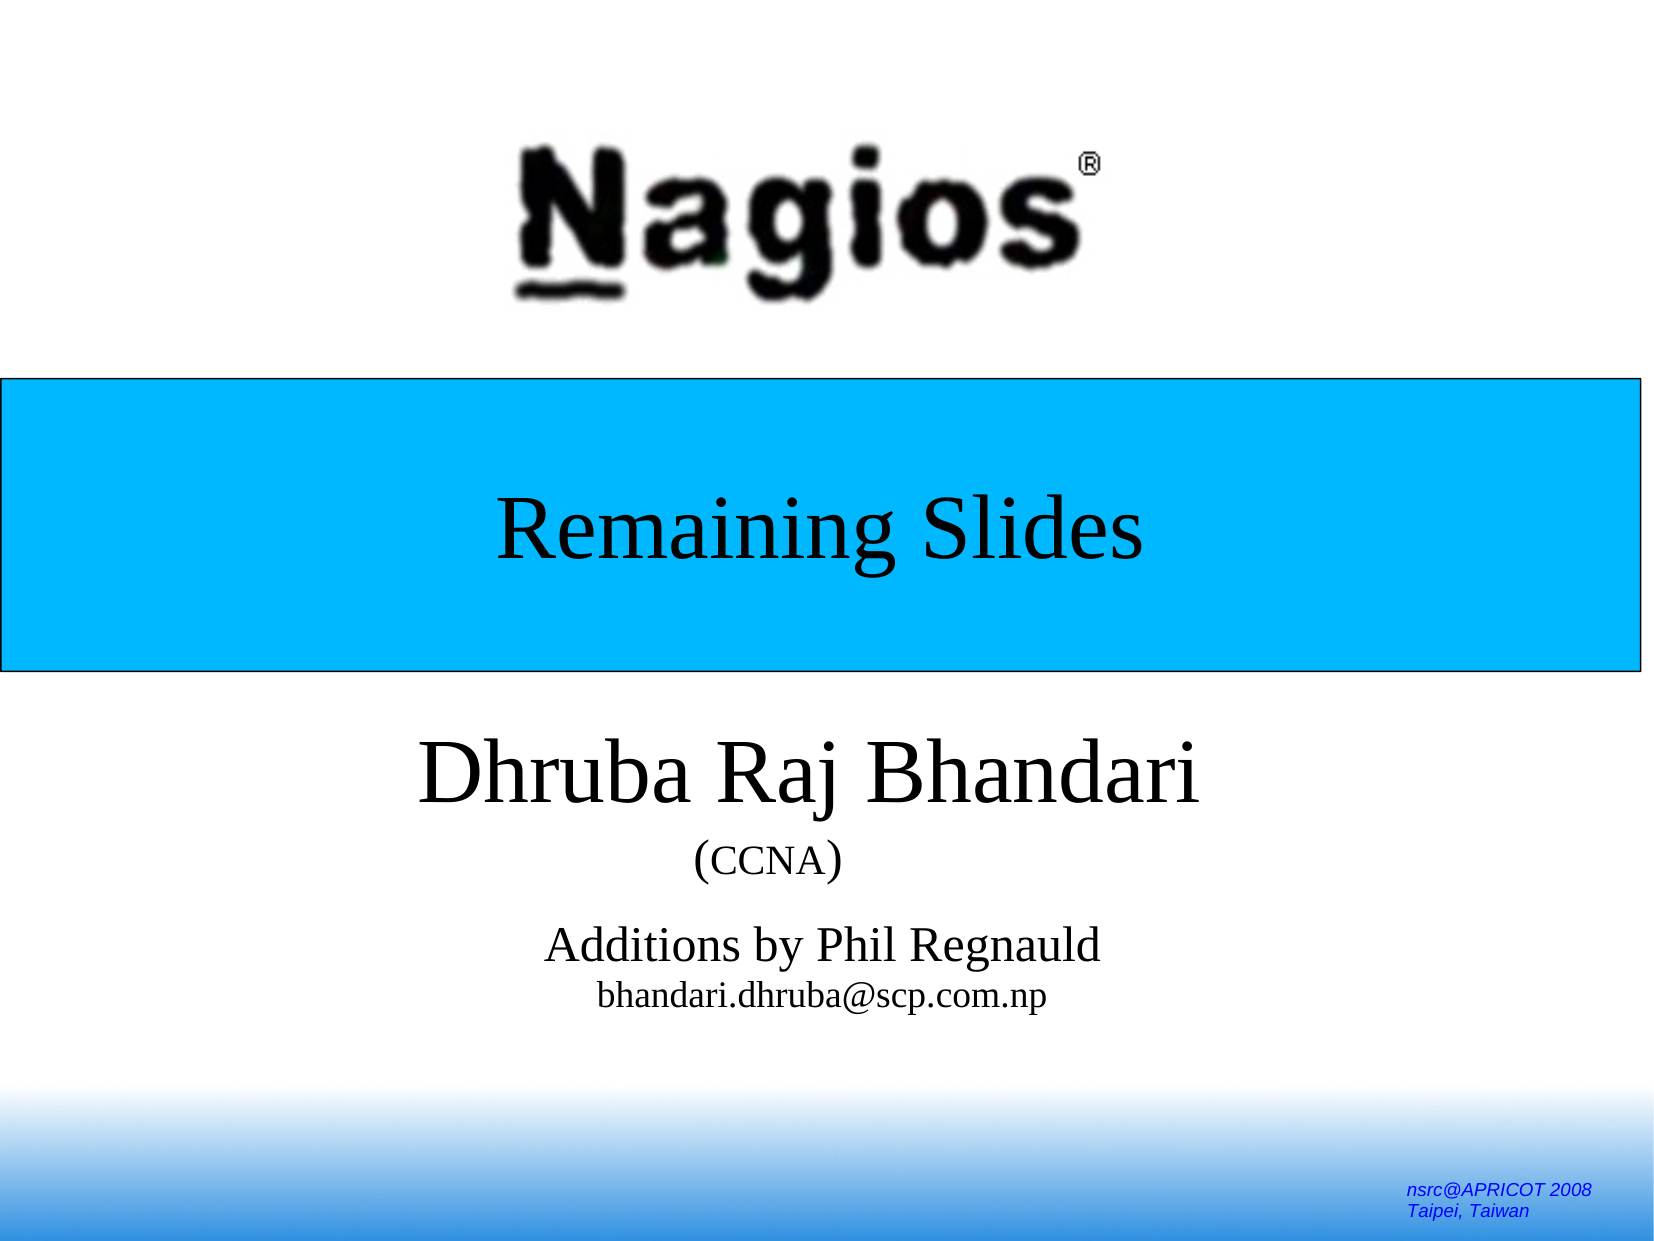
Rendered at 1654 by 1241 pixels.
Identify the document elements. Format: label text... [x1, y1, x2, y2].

picture [0, 1083, 1654, 1241]
text_box Dhruba Raj Bhandari [417, 715, 1202, 826]
picture [503, 131, 1109, 313]
text_box (CCNA) [693, 827, 842, 888]
text_box Additions by Phil Regnauld bhandari.dhruba@scp.com.np [543, 914, 1196, 1025]
text_box Remaining Slides [0, 378, 1641, 672]
